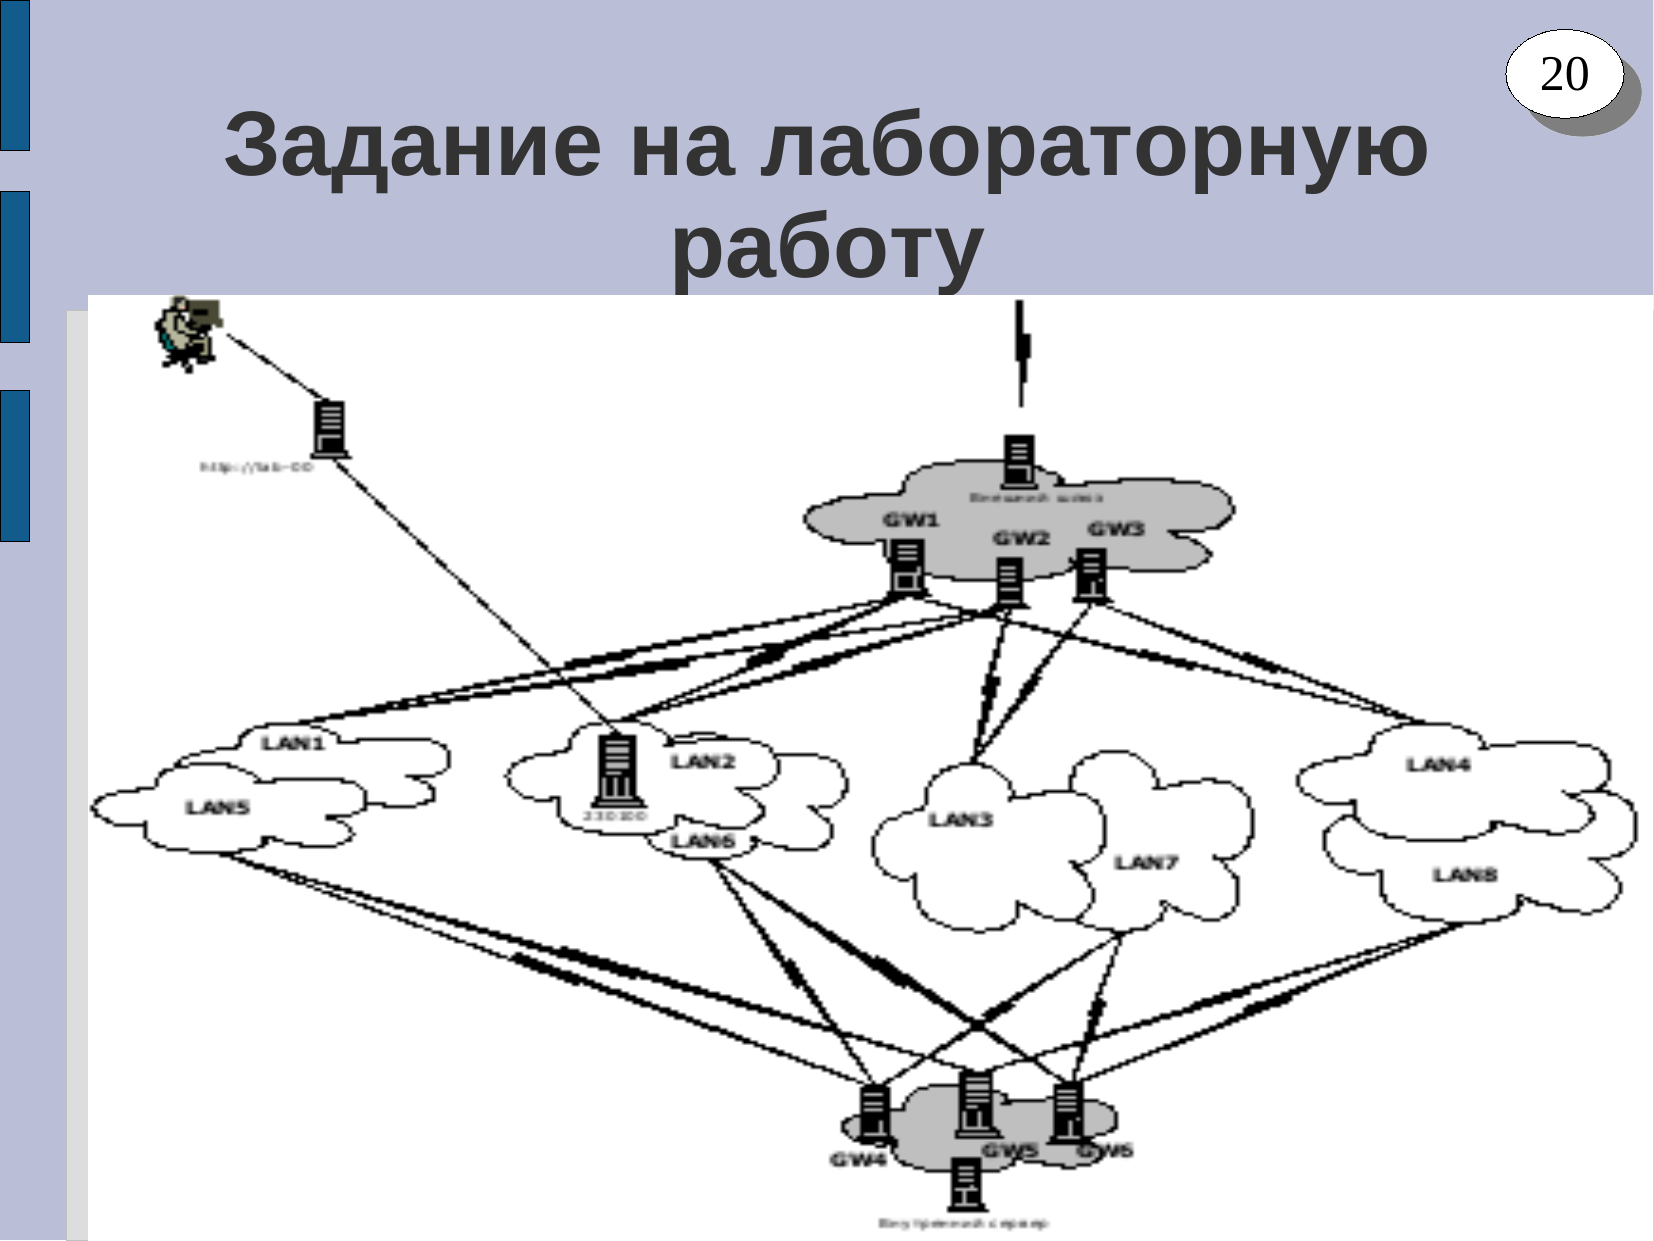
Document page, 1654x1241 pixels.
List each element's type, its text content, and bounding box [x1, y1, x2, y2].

title Задание на лабораторную работу [121, 83, 1534, 295]
text_box 20 [1505, 29, 1625, 119]
picture [88, 295, 1654, 1241]
